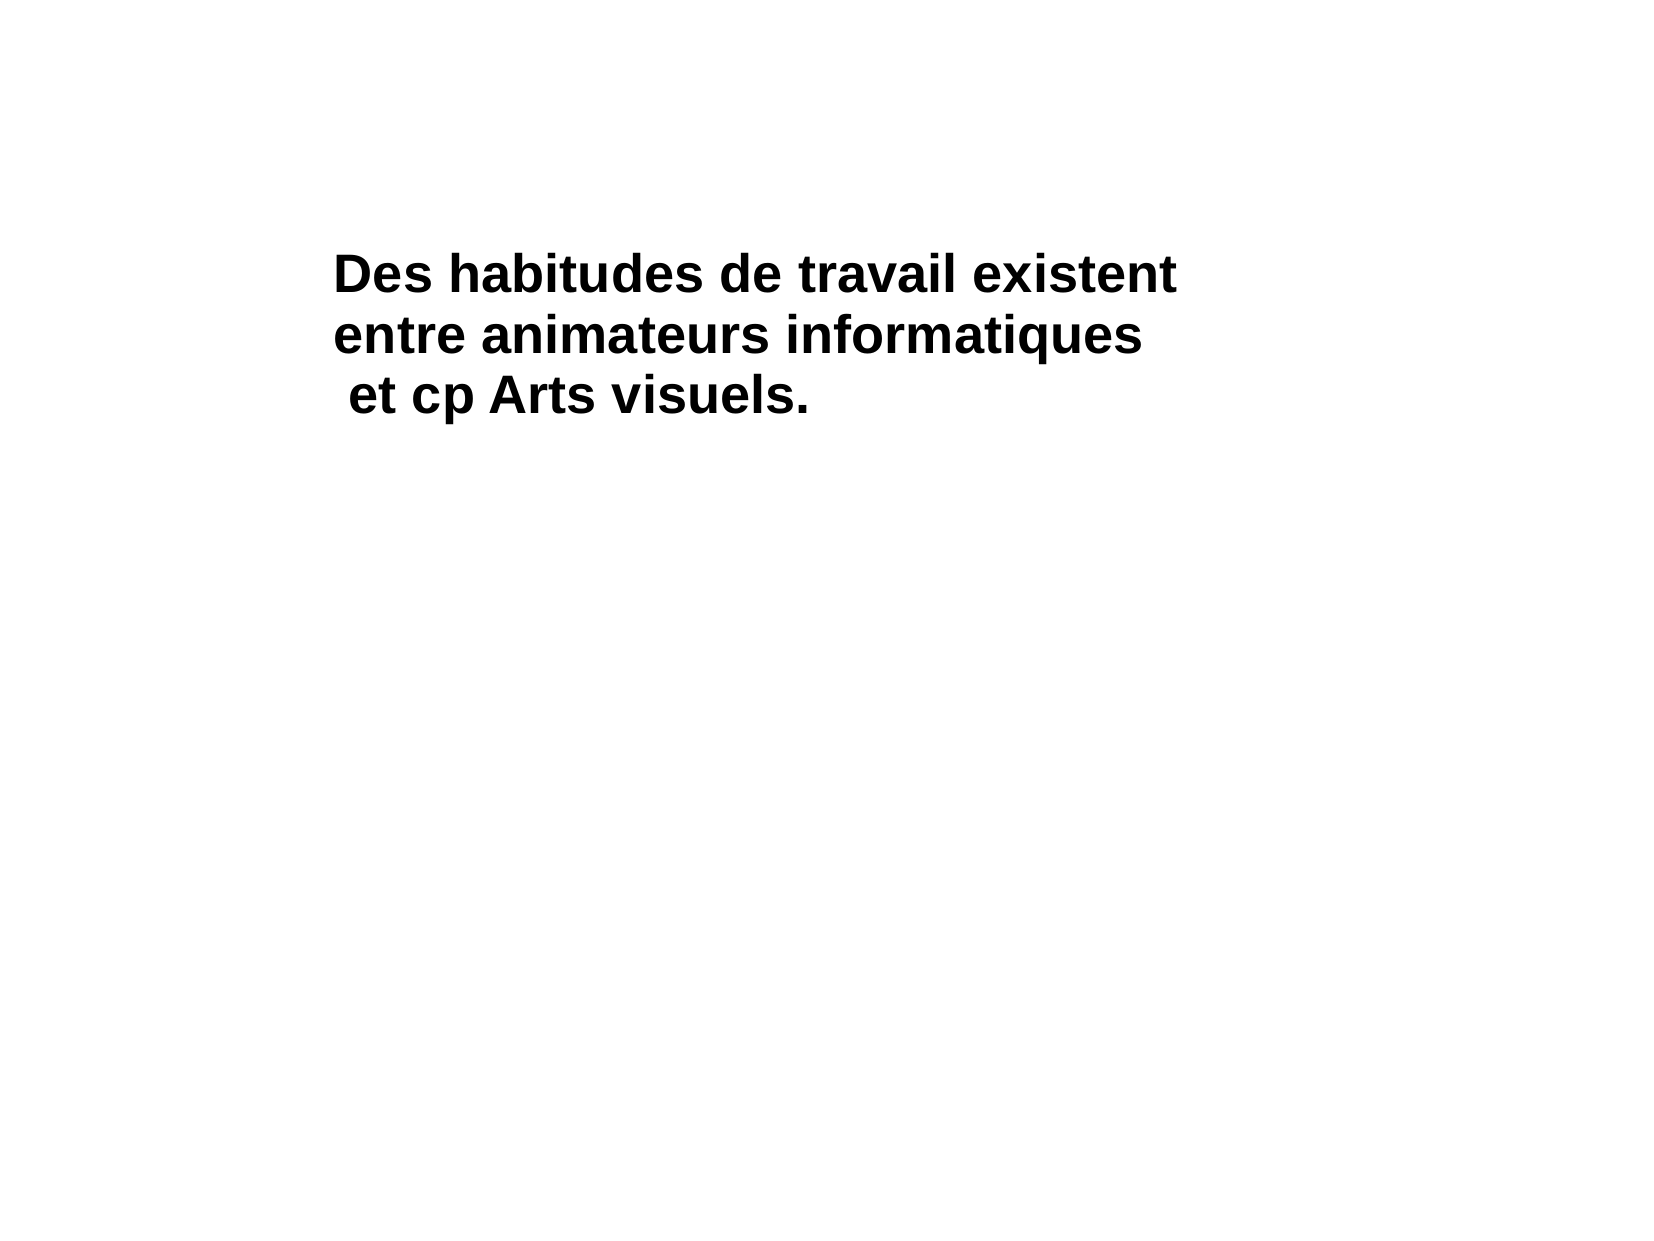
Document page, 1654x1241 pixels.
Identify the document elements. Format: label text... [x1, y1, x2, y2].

text_box Des habitudes de travail existent entre animateurs informatiques et cp Arts visuels. [318, 236, 1209, 438]
